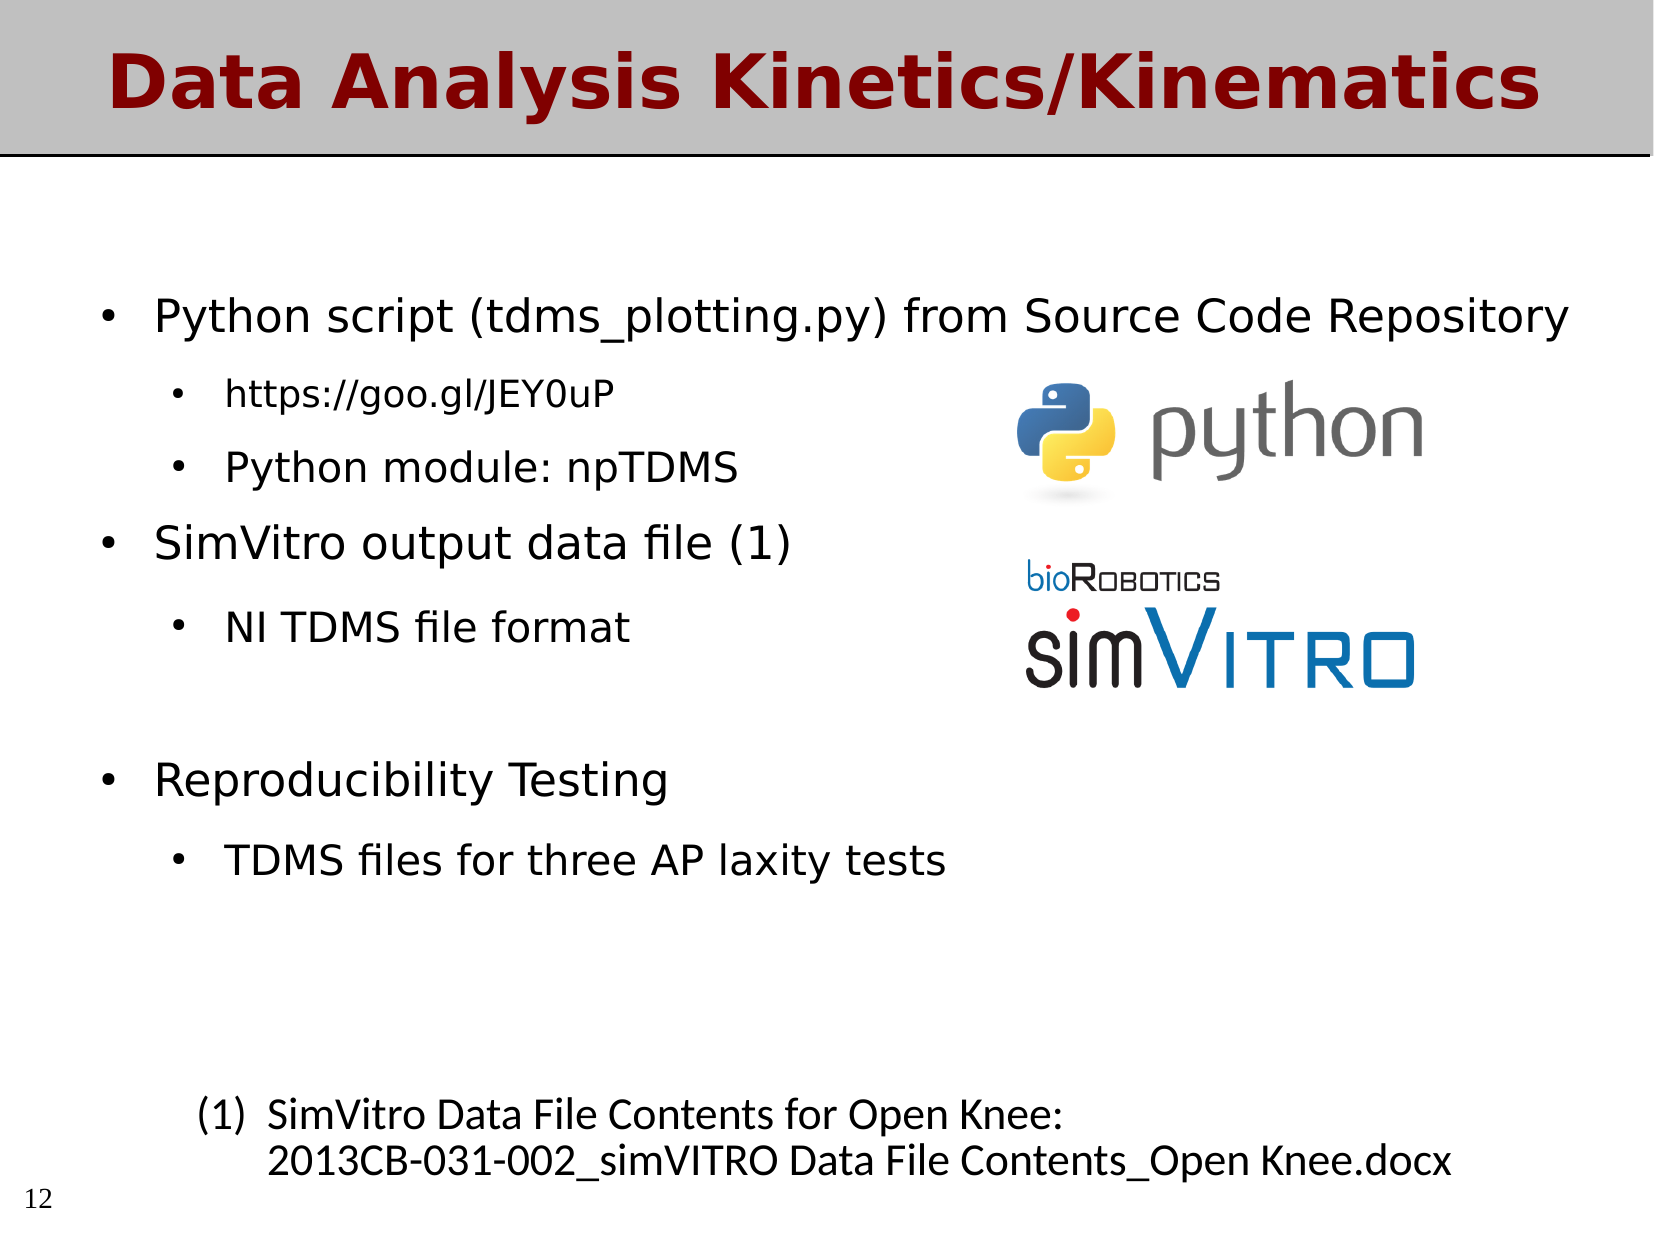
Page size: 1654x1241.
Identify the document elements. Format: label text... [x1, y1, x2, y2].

picture [1012, 367, 1434, 515]
picture [1006, 530, 1428, 720]
list Python script (tdms_plotting.py) from Source Code Repository https://goo.gl/JEY0uP Python module: npTDMS SimVitro output data file (1) NI TDMS file format Reproducibility Testing TDMS files for three AP laxity tests [82, 290, 1576, 1010]
text_box [0, 0, 1654, 156]
text_box (1) SimVitro Data File Contents for Open Knee: 2013CB-031-002_simVITRO Data File Contents_Open Knee.docx [75, 1087, 1501, 1201]
text_box Data Analysis Kinetics/Kinematics [0, 31, 1651, 134]
